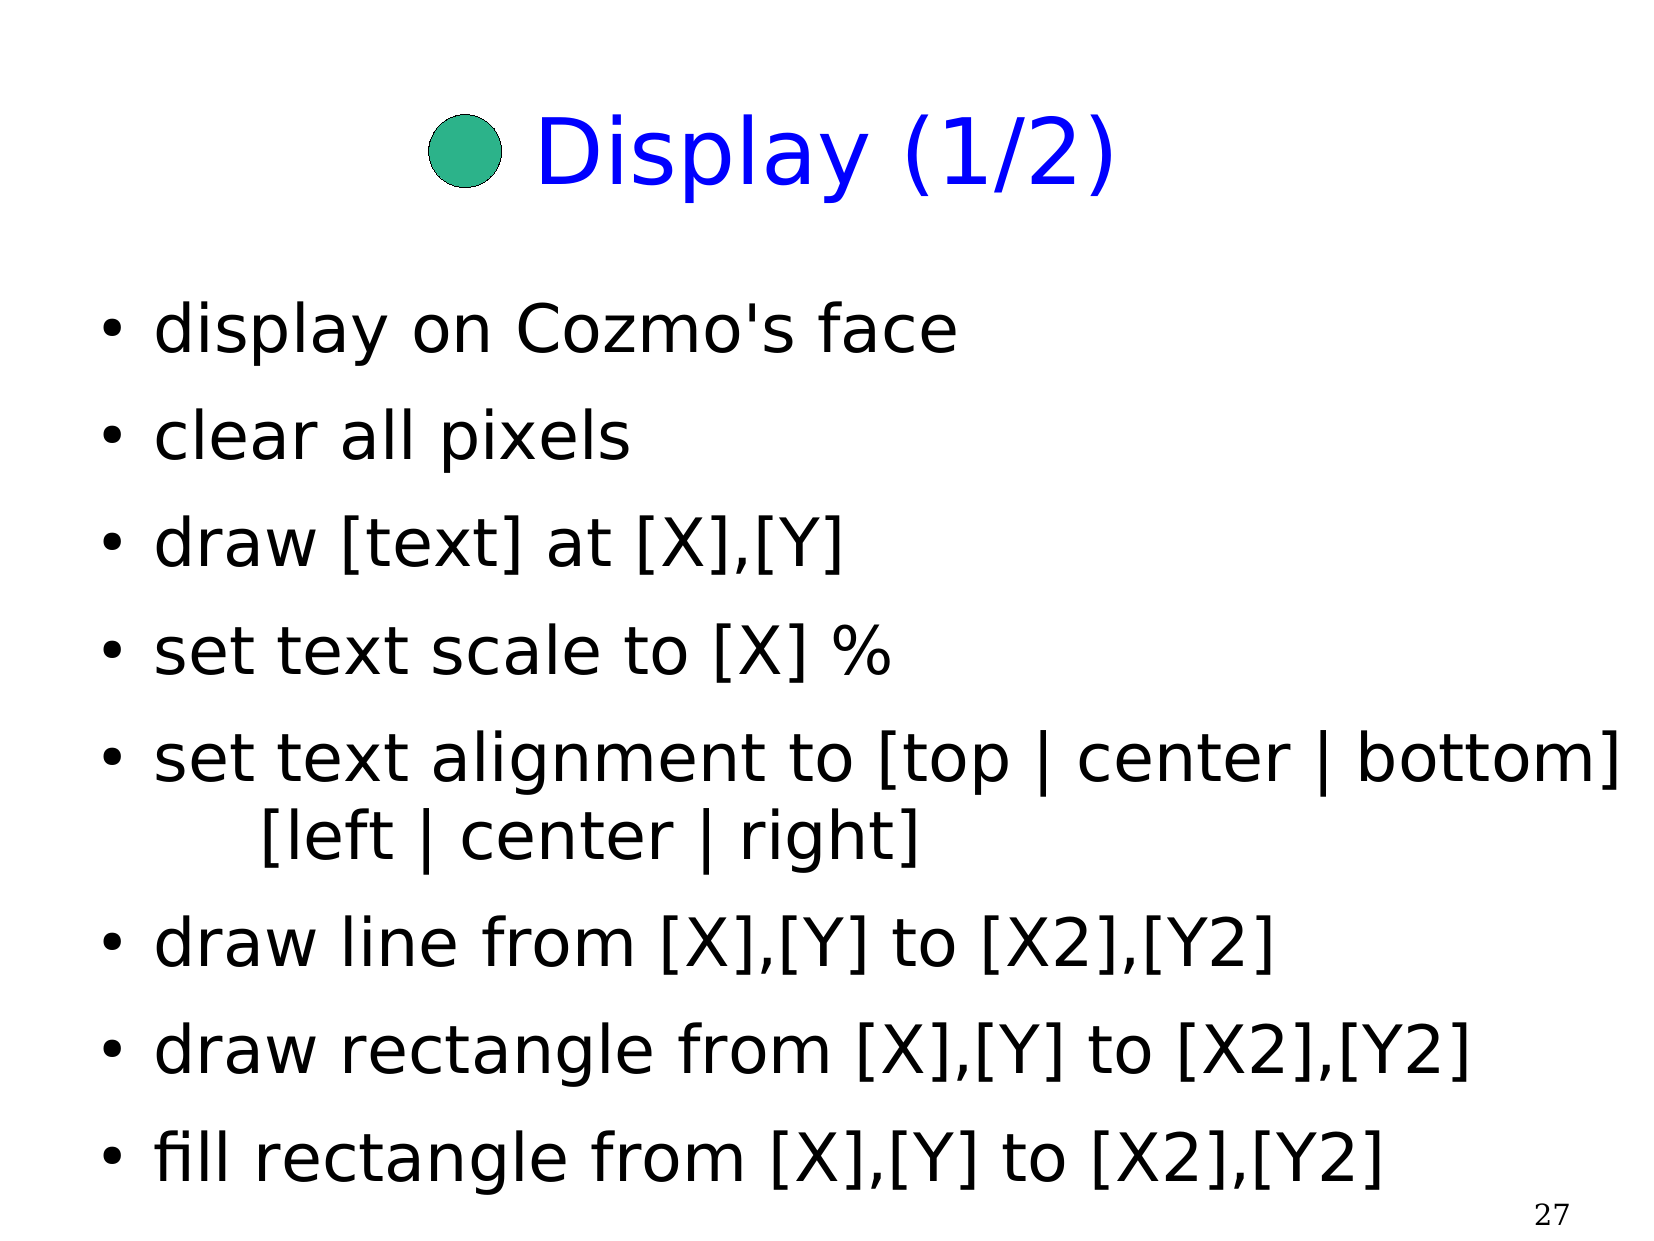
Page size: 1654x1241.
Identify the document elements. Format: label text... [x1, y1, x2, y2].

text_box [428, 114, 502, 188]
list display on Cozmo's face clear all pixels draw [text] at [X],[Y] set text scale to [X] % set text alignment to [top | center | bottom] [left | center | right] draw line from [X],[Y] to [X2],[Y2] draw rectangle from [X],[Y] to [X2],[Y2] fill rectangle from [X],[Y] to [X2],[Y2] [82, 290, 1628, 1241]
title Display (1/2) [82, 49, 1571, 257]
